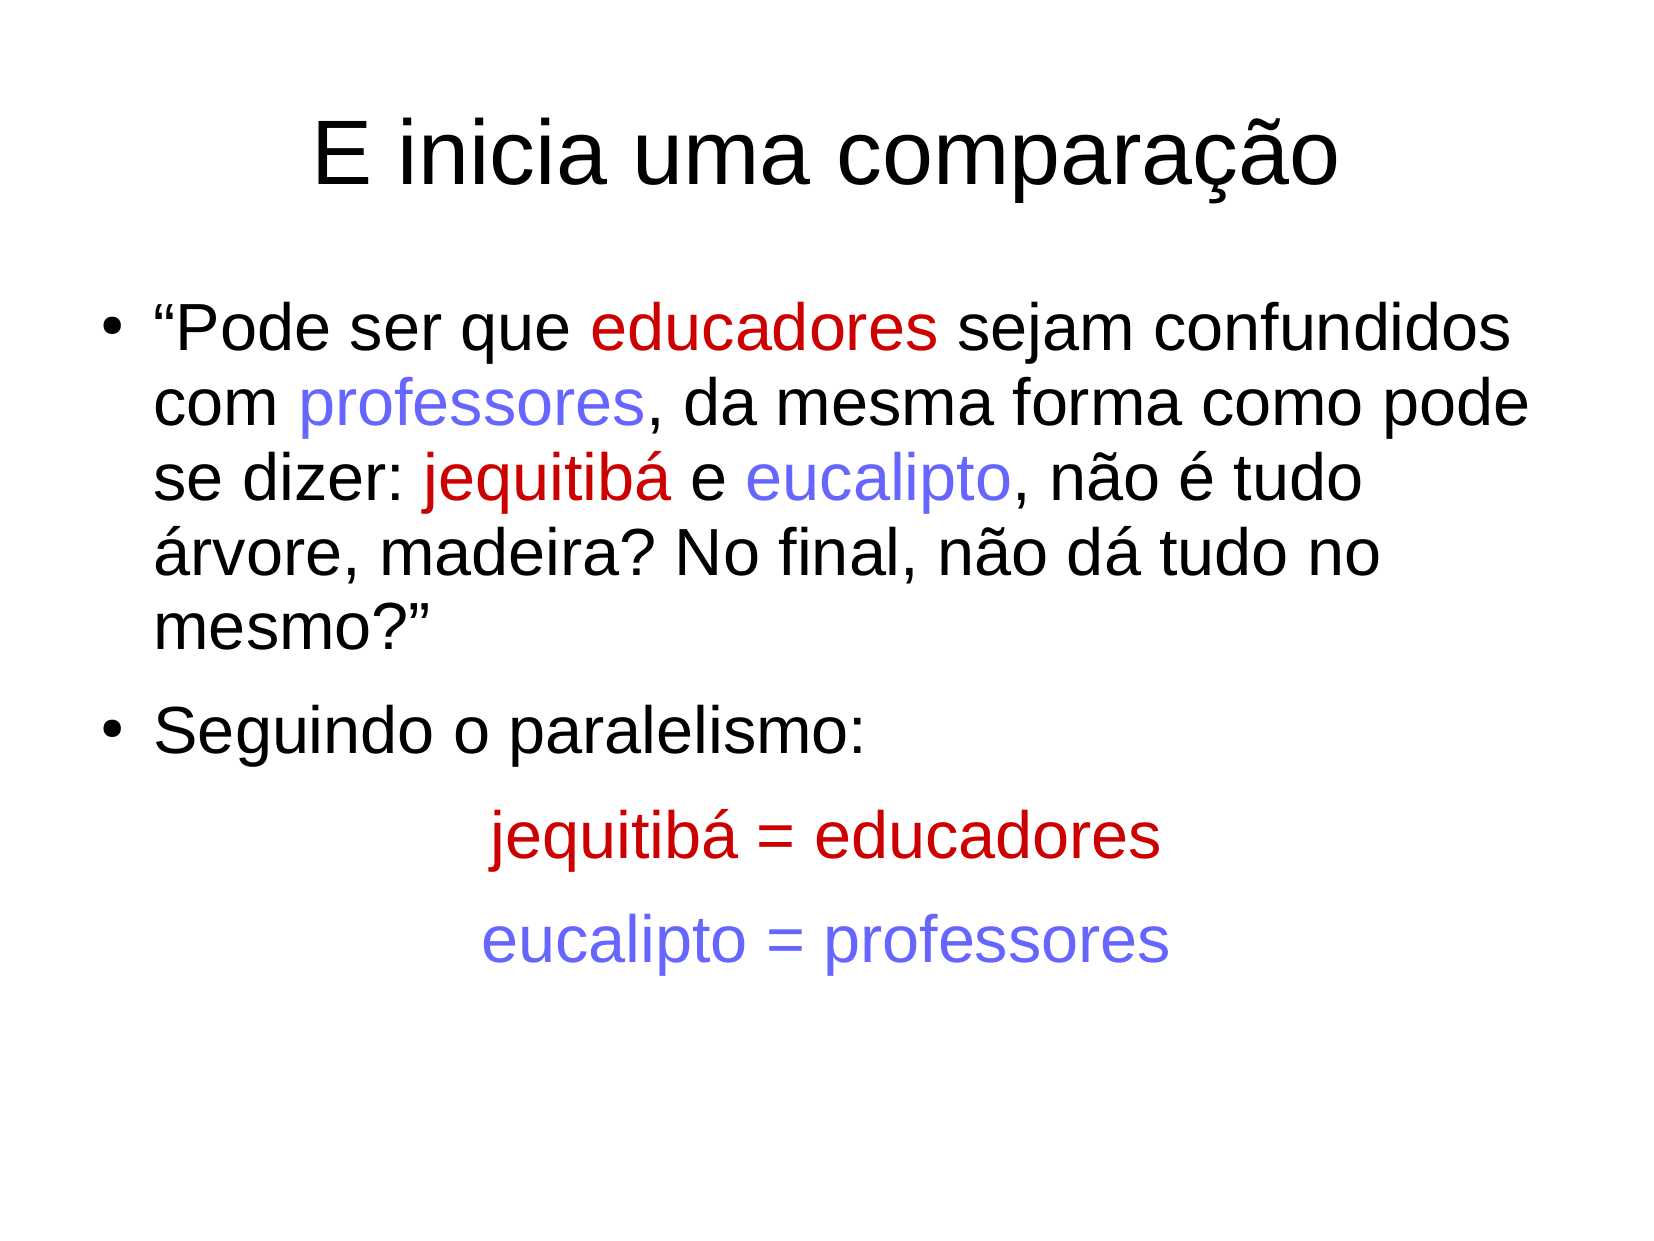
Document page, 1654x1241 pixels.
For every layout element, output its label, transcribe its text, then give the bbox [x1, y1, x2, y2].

title E inicia uma comparação [82, 49, 1571, 257]
list “Pode ser que educadores sejam confundidos com professores, da mesma forma como pode se dizer: jequitibá e eucalipto, não é tudo árvore, madeira? No final, não dá tudo no mesmo?” Seguindo o paralelismo: jequitibá = educadores eucalipto = professores [82, 290, 1571, 1010]
